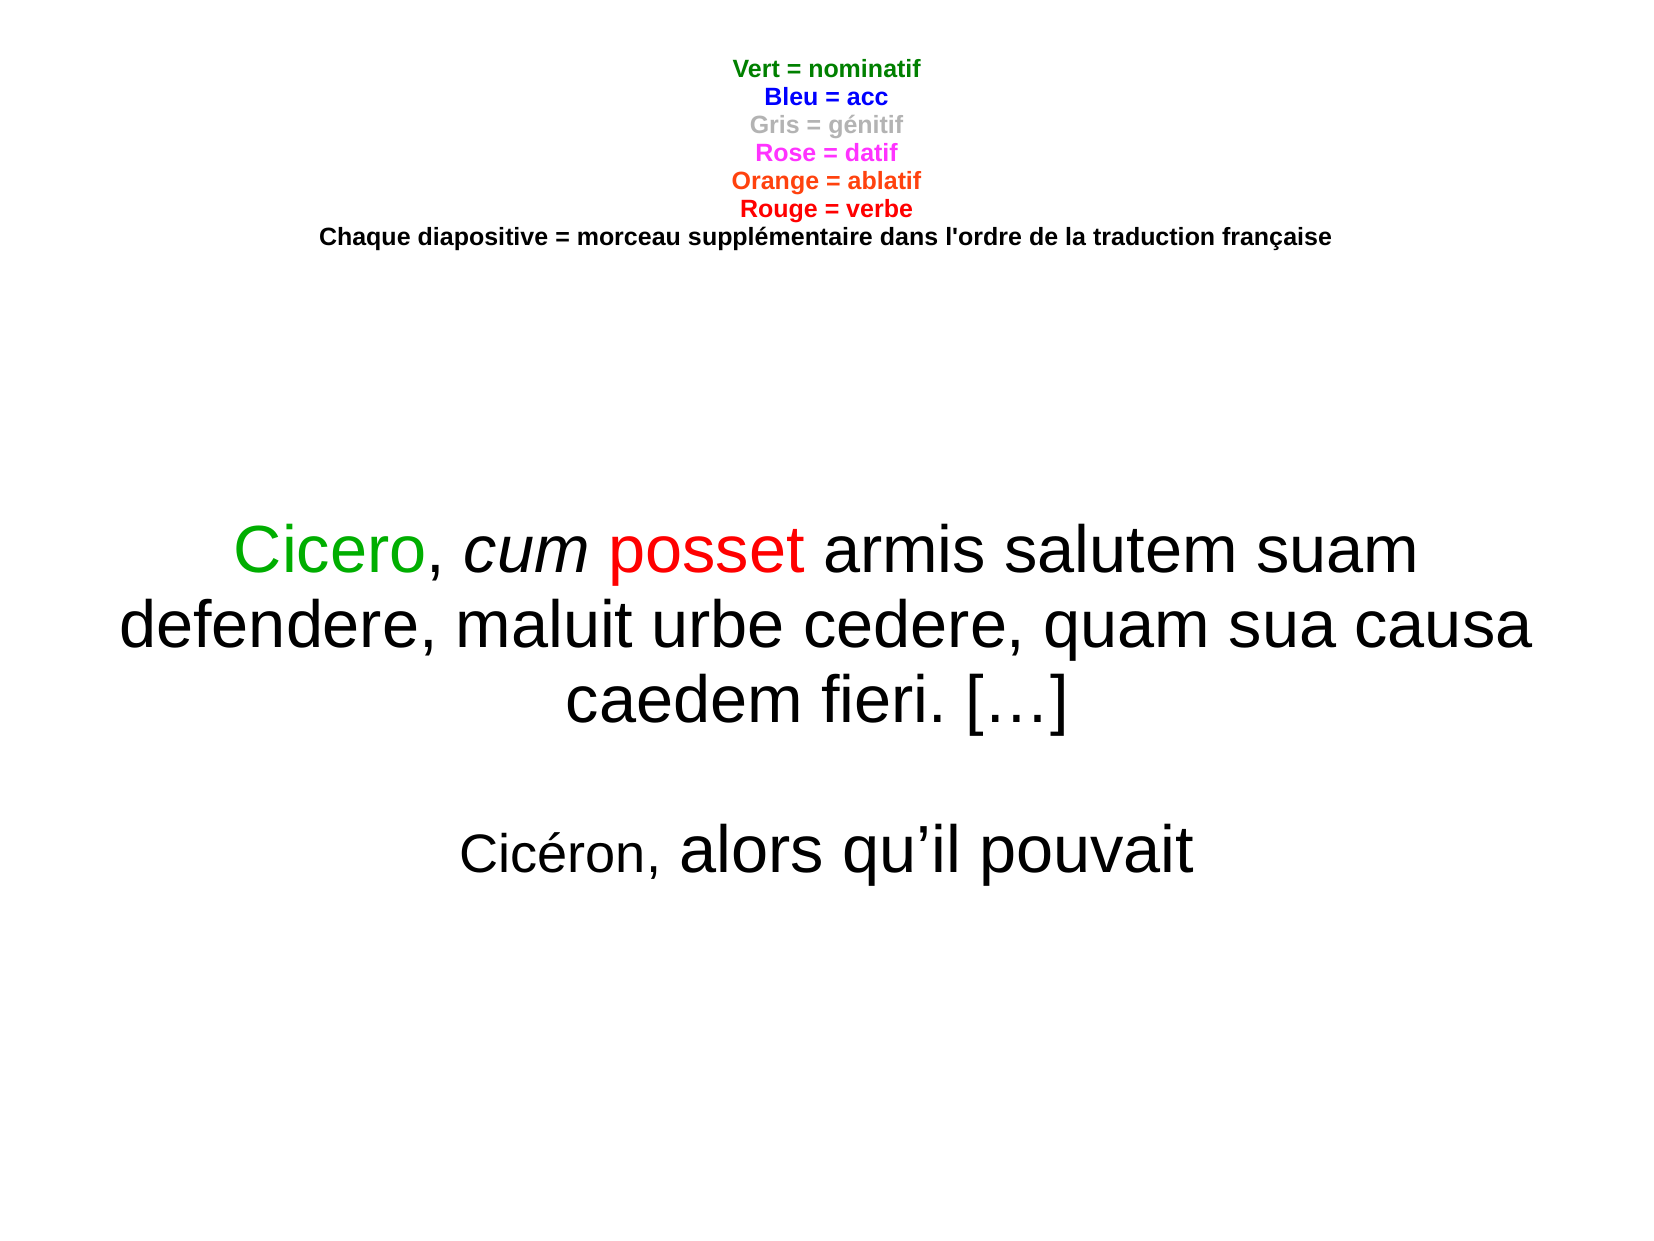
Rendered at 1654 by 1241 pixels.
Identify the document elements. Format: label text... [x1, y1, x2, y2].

title Vert = nominatif Bleu = acc Gris = génitif Rose = datif Orange = ablatif Rouge = verbe Chaque diapositive = morceau supplémentaire dans l'ordre de la traduction française [82, 49, 1571, 257]
subtitle Cicero, cum posset armis salutem suam defendere, maluit urbe cedere, quam sua causa caedem fieri. […] Cicéron, alors qu’il pouvait [82, 290, 1571, 1109]
